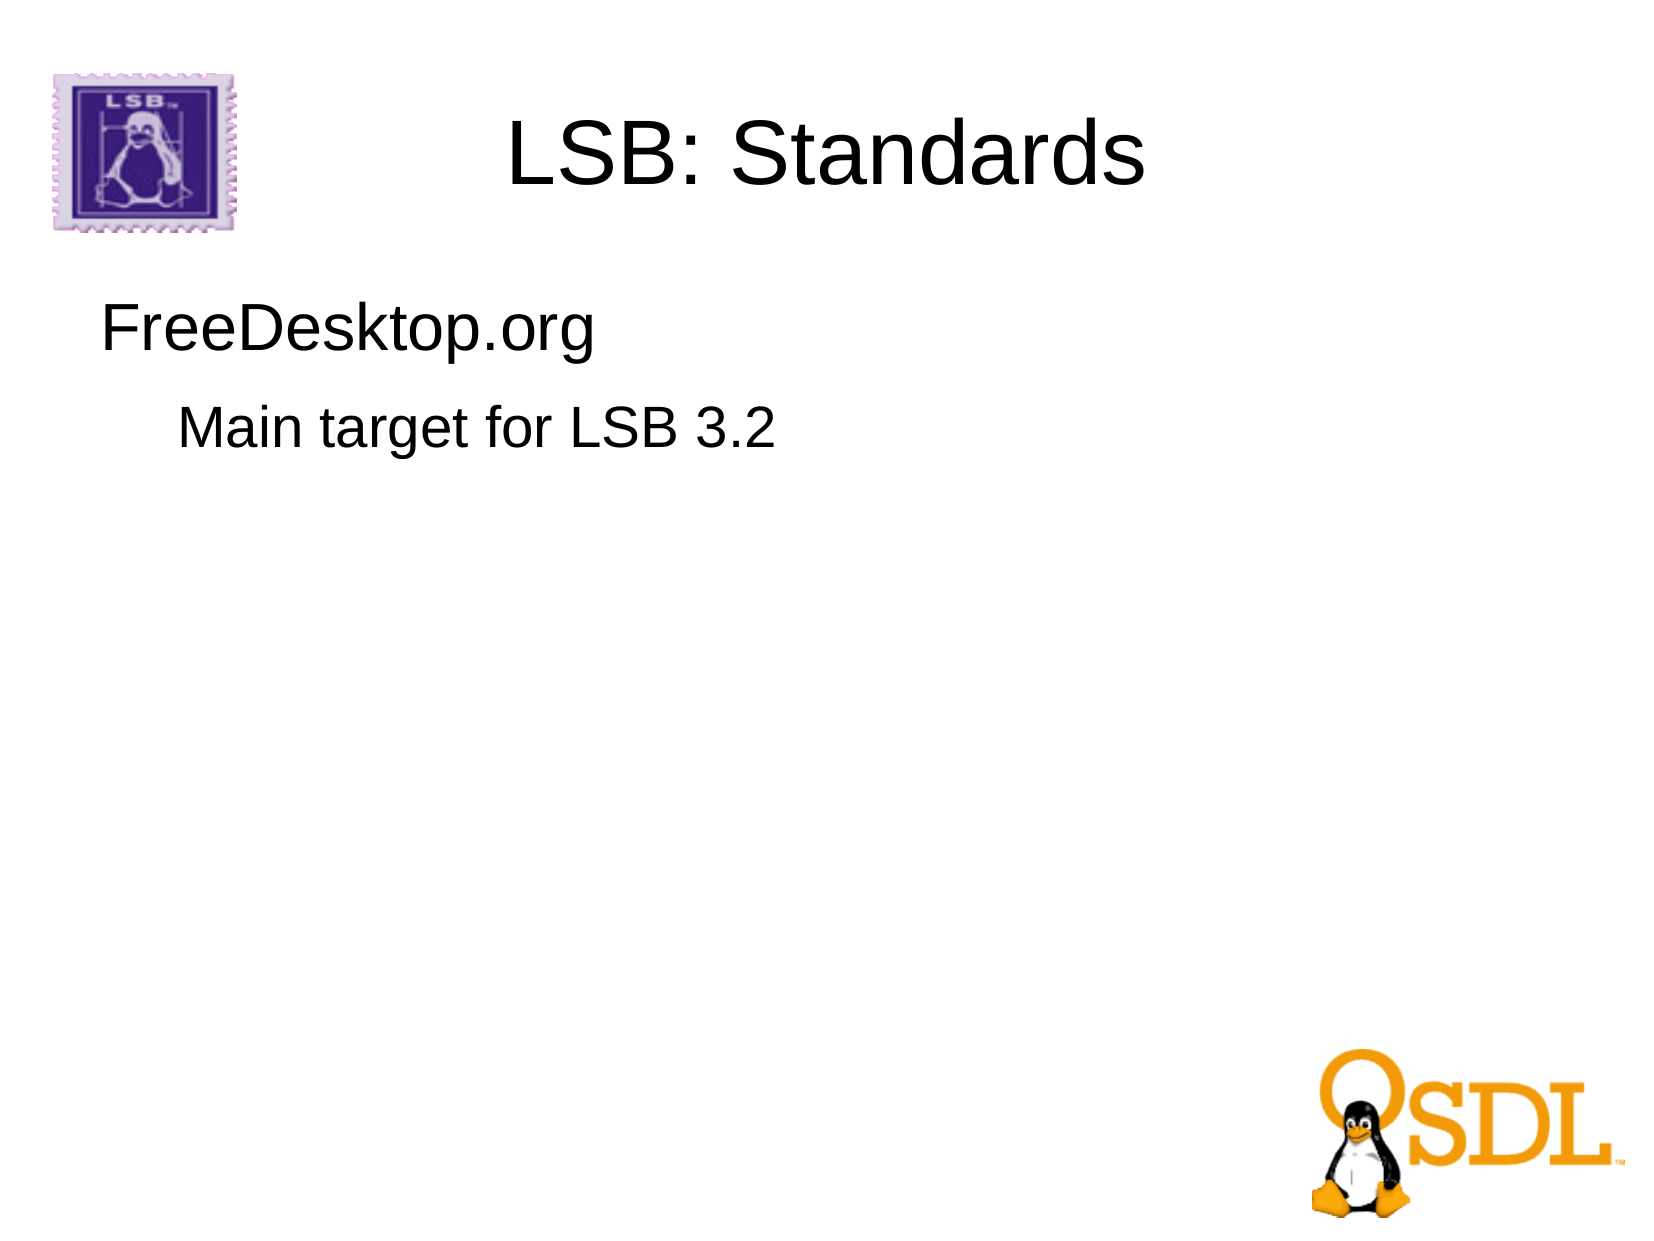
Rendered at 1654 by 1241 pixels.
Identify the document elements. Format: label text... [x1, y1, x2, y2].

list FreeDesktop.org Main target for LSB 3.2 [82, 290, 1571, 1109]
picture [52, 73, 82, 233]
picture [1312, 1049, 1625, 1218]
title LSB: Standards [82, 49, 1571, 257]
